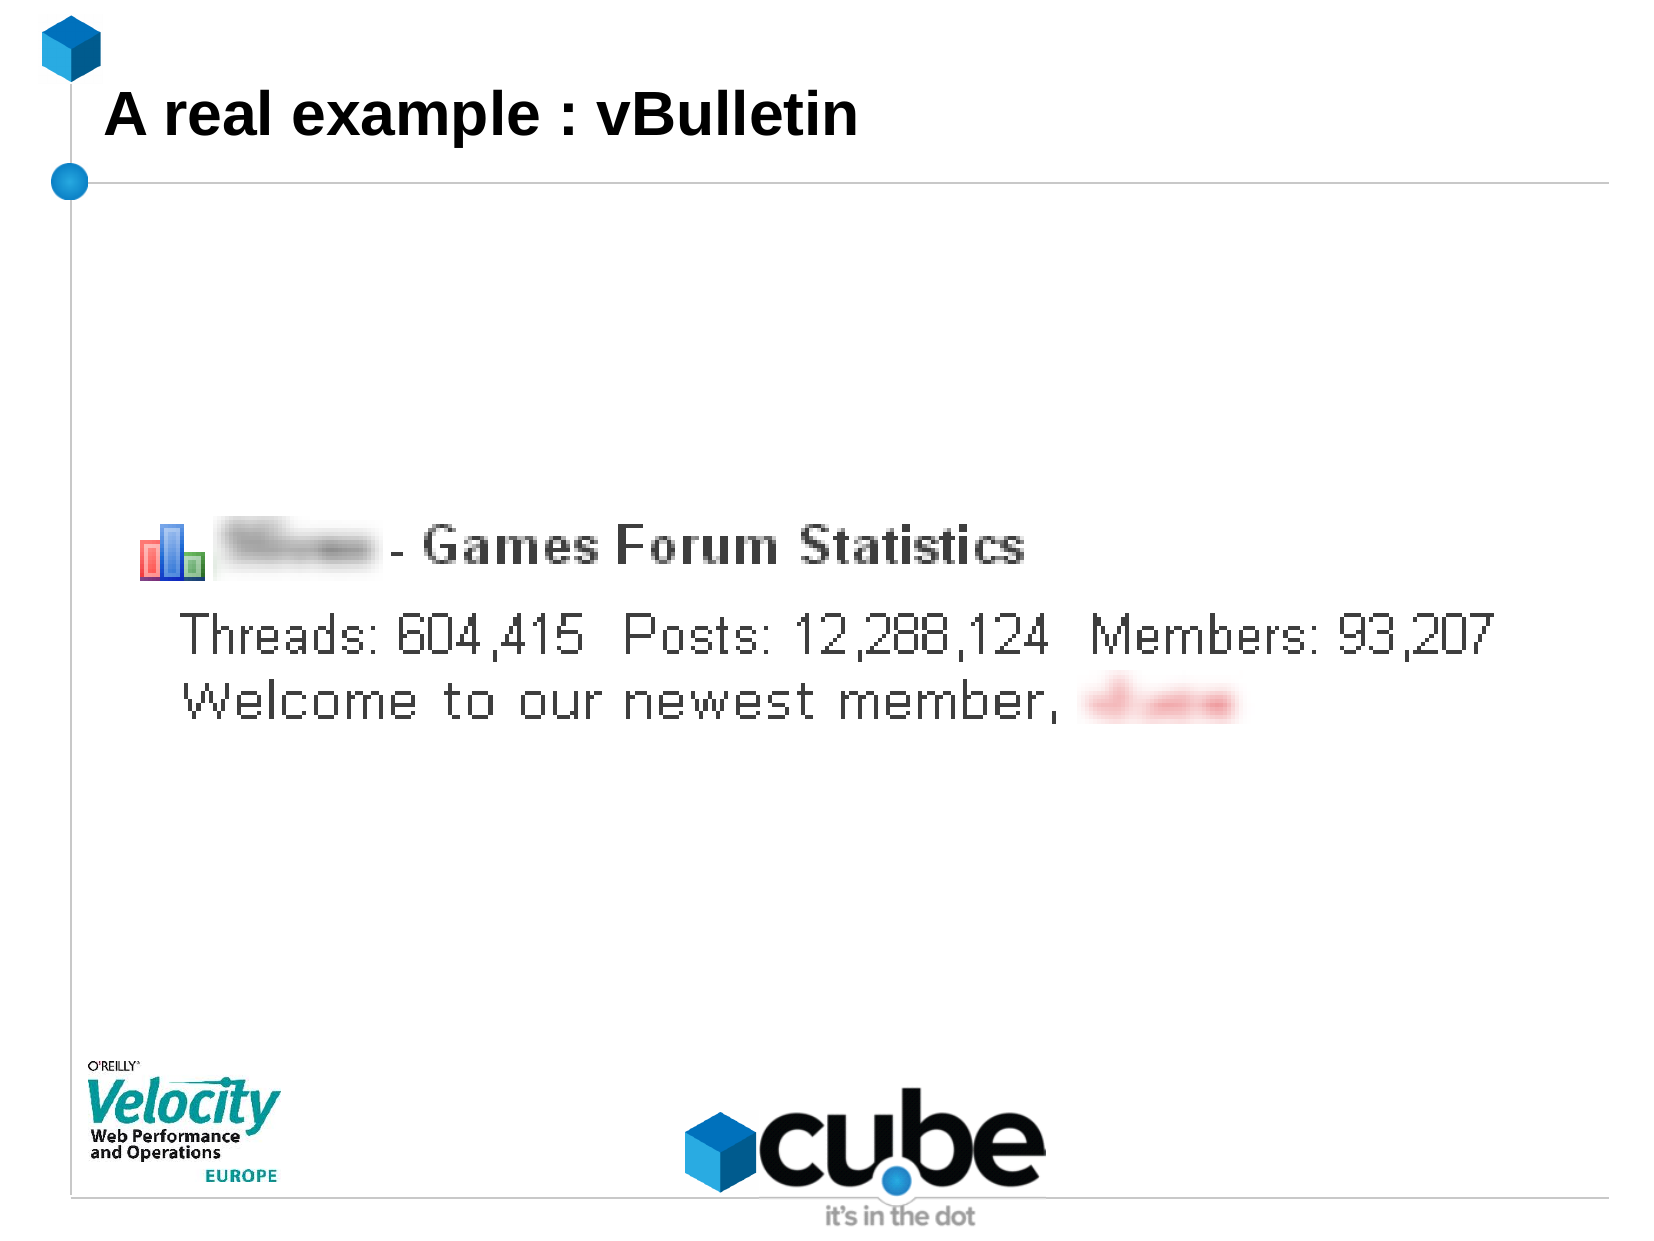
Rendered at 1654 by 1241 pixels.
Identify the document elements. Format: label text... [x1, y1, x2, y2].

picture [88, 1061, 281, 1182]
title A real example : vBulletin [103, 49, 1551, 178]
picture [128, 516, 1503, 724]
